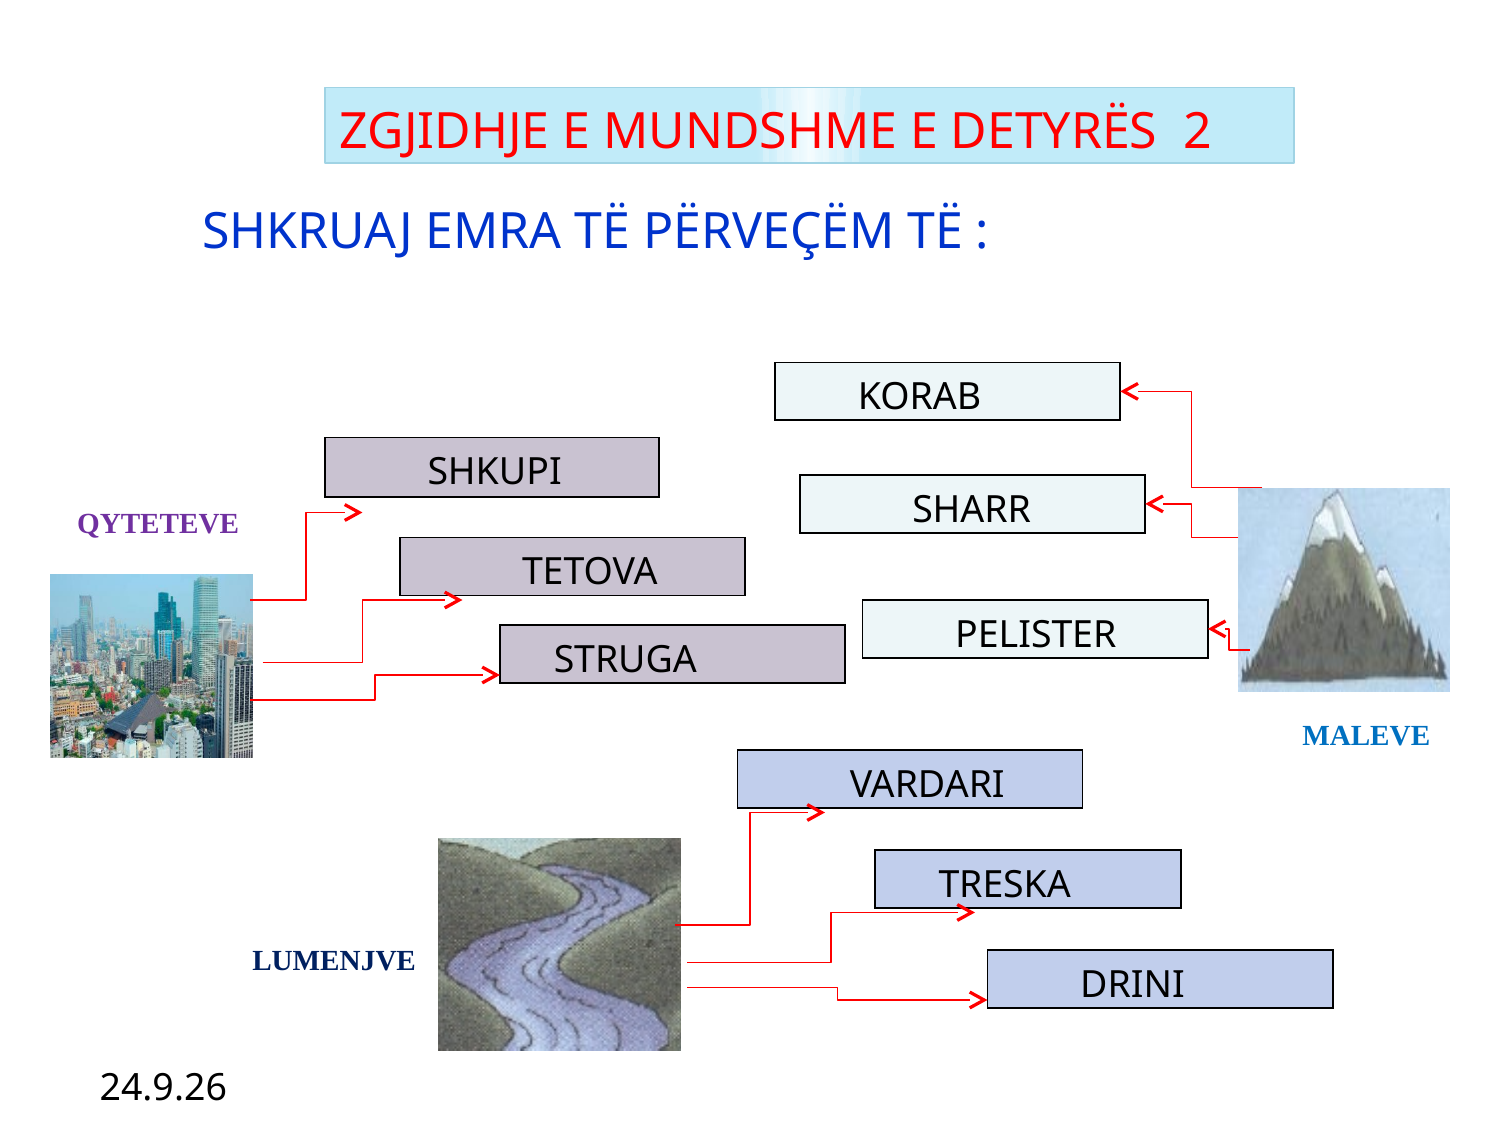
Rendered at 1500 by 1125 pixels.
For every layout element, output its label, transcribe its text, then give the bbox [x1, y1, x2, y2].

text_box LUMENJVE [237, 937, 434, 988]
text_box PELISTER [862, 599, 1213, 661]
picture [1237, 487, 1451, 693]
text_box STRUGA [500, 624, 850, 686]
text_box SHKRUAJ EMRA TË PËRVEÇËM TË : [187, 187, 1080, 264]
text_box DRINI [987, 949, 1338, 1011]
text_box ZGJIDHJE E MUNDSHME E DETYRËS 2 [324, 87, 1294, 164]
picture [50, 574, 253, 759]
text_box VARDARI [737, 749, 1088, 811]
text_box TETOVA [399, 537, 750, 598]
text_box TRESKA [874, 849, 1188, 911]
text_box QYTETEVE [62, 500, 265, 551]
text_box KORAB [774, 362, 1125, 423]
text_box SHARR [800, 474, 1150, 536]
text_box MALEVE [1287, 712, 1448, 763]
text_box SHKUPI [324, 437, 663, 498]
picture [437, 837, 682, 1051]
